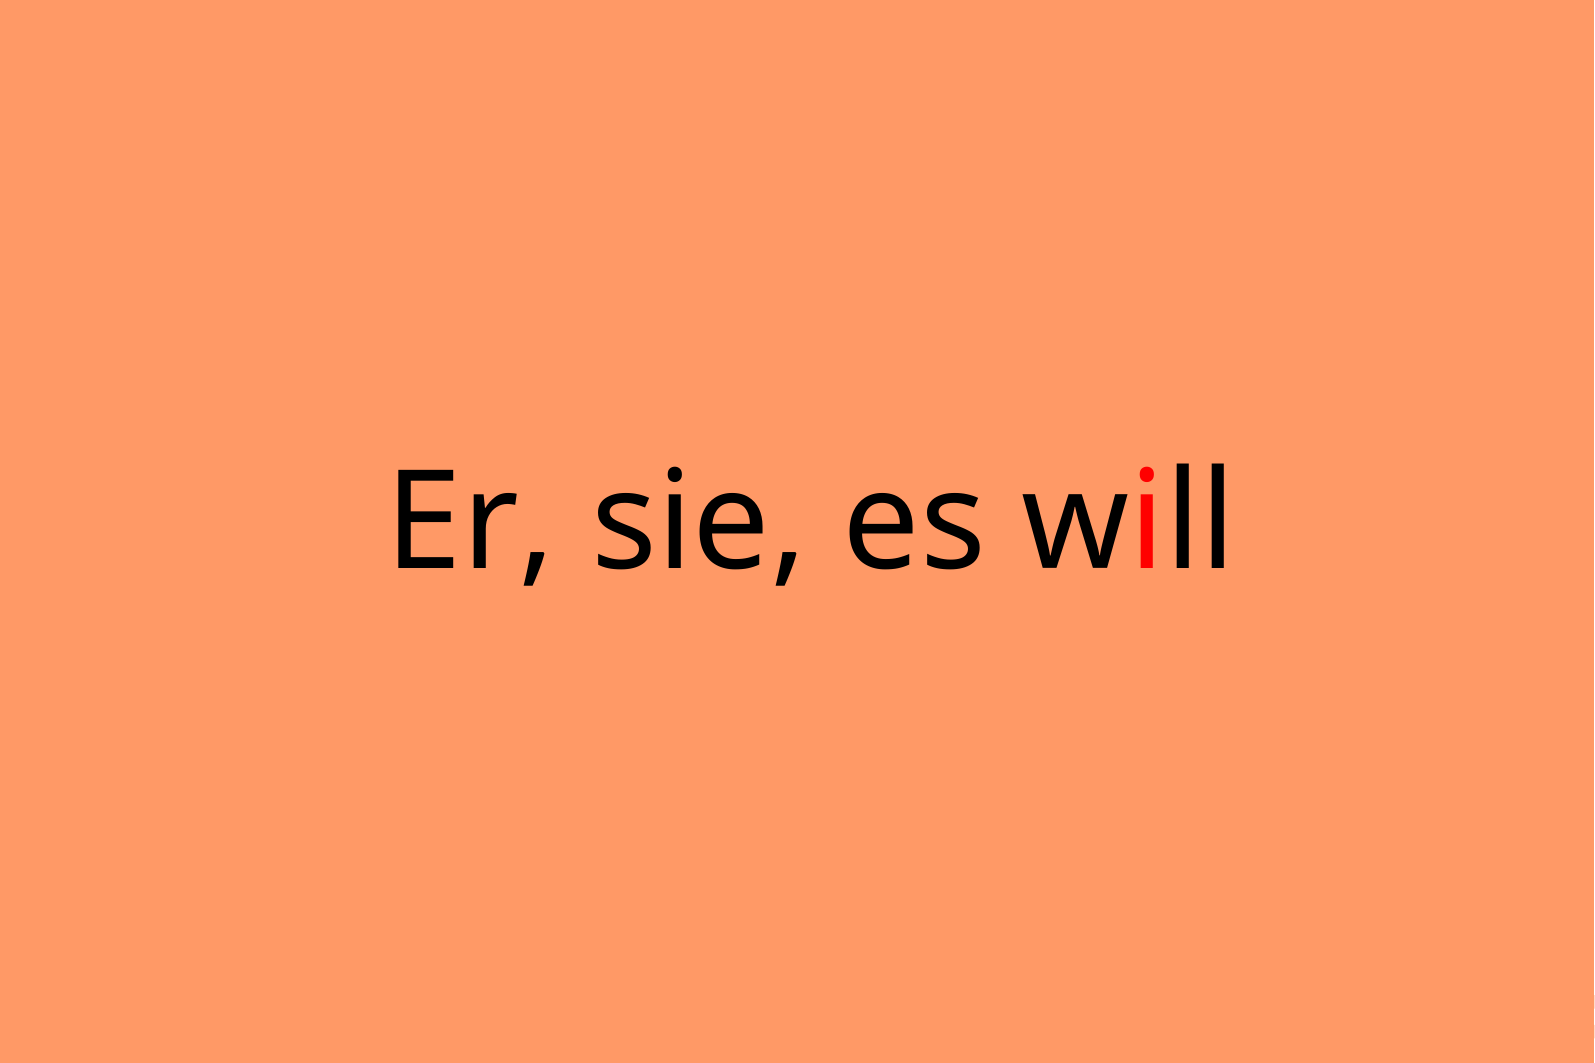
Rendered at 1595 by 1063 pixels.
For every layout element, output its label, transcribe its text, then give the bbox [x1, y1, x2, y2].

subtitle Er, sie, es will [117, 59, 1505, 971]
